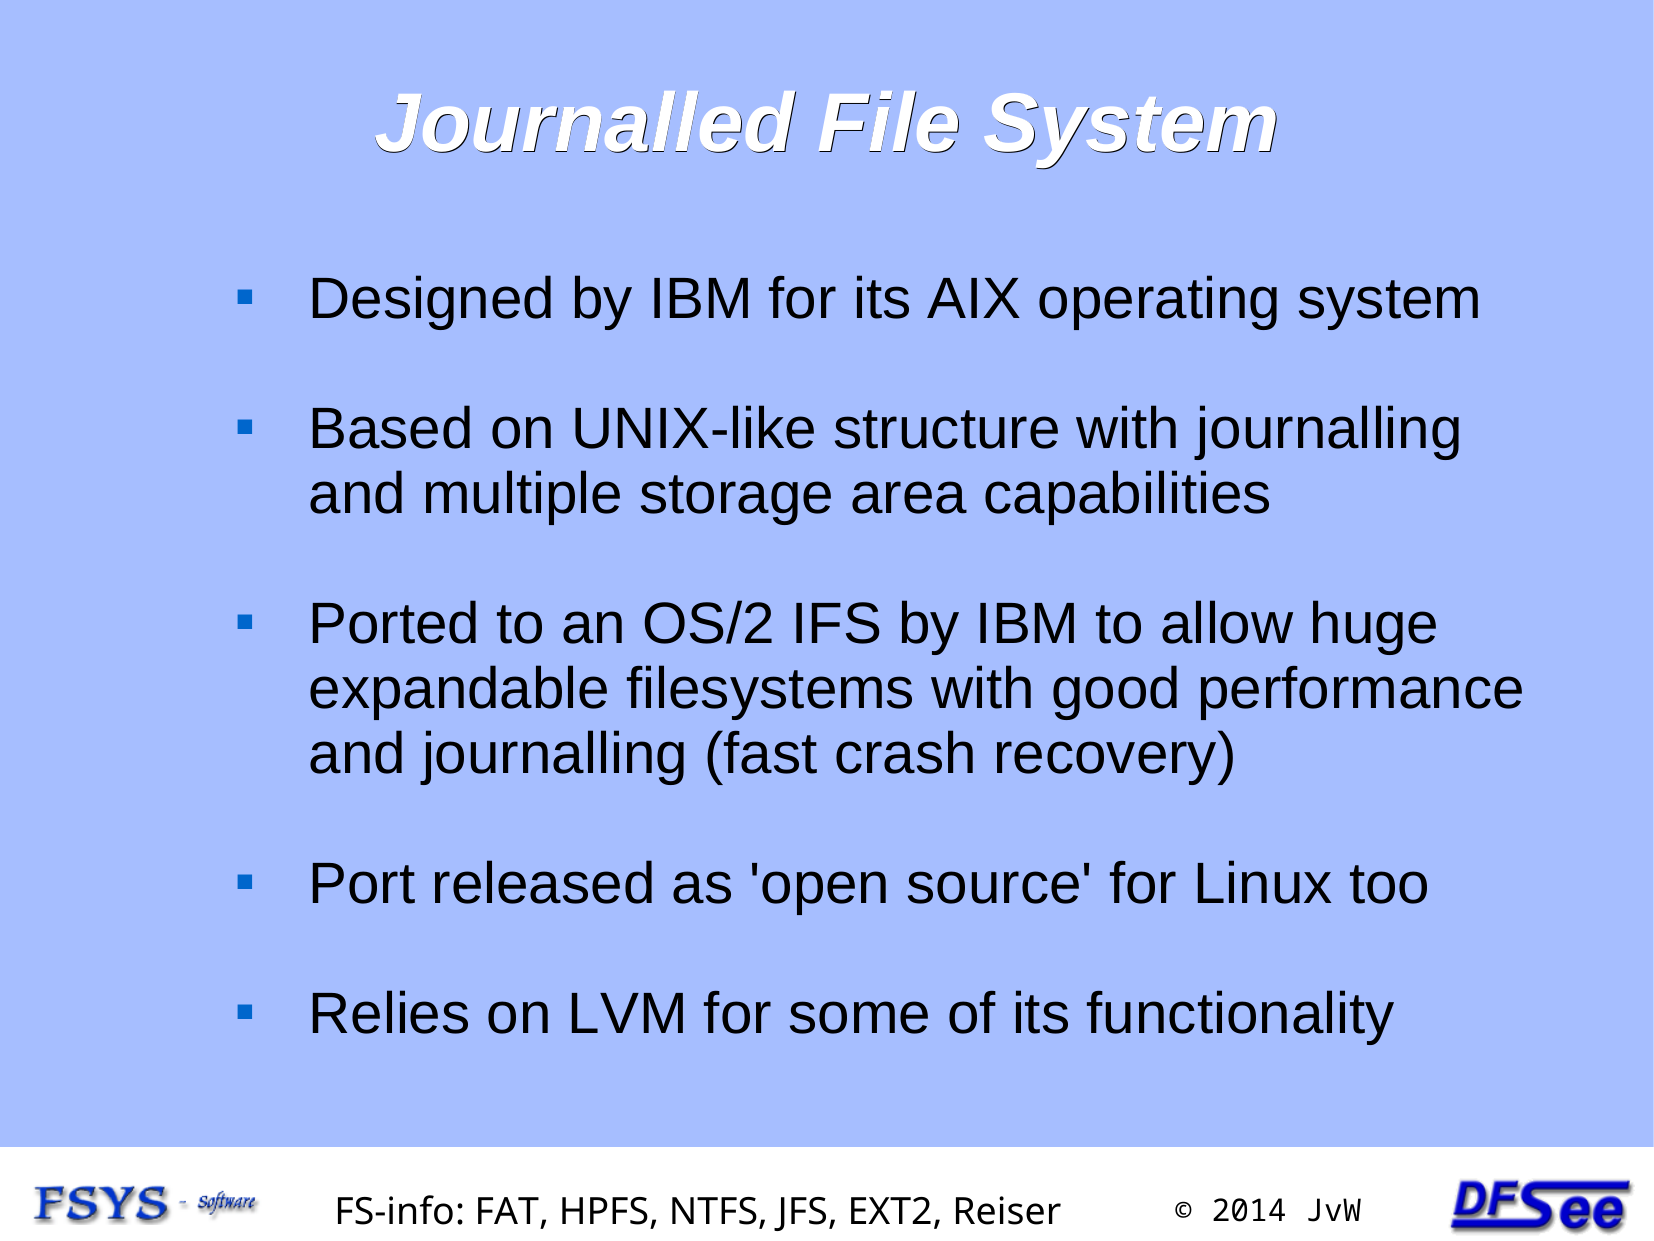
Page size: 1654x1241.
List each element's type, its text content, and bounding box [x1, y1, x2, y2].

picture [29, 1181, 265, 1225]
picture [1446, 1177, 1635, 1241]
list Designed by IBM for its AIX operating system Based on UNIX-like structure with journalling and multiple storage area capabilities Ported to an OS/2 IFS by IBM to allow huge expandable filesystems with good performance and journalling (fast crash recovery) Port released as 'open source' for Linux too Relies on LVM for some of its functionality [178, 265, 1570, 1147]
title Journalled File System [121, 19, 1534, 227]
